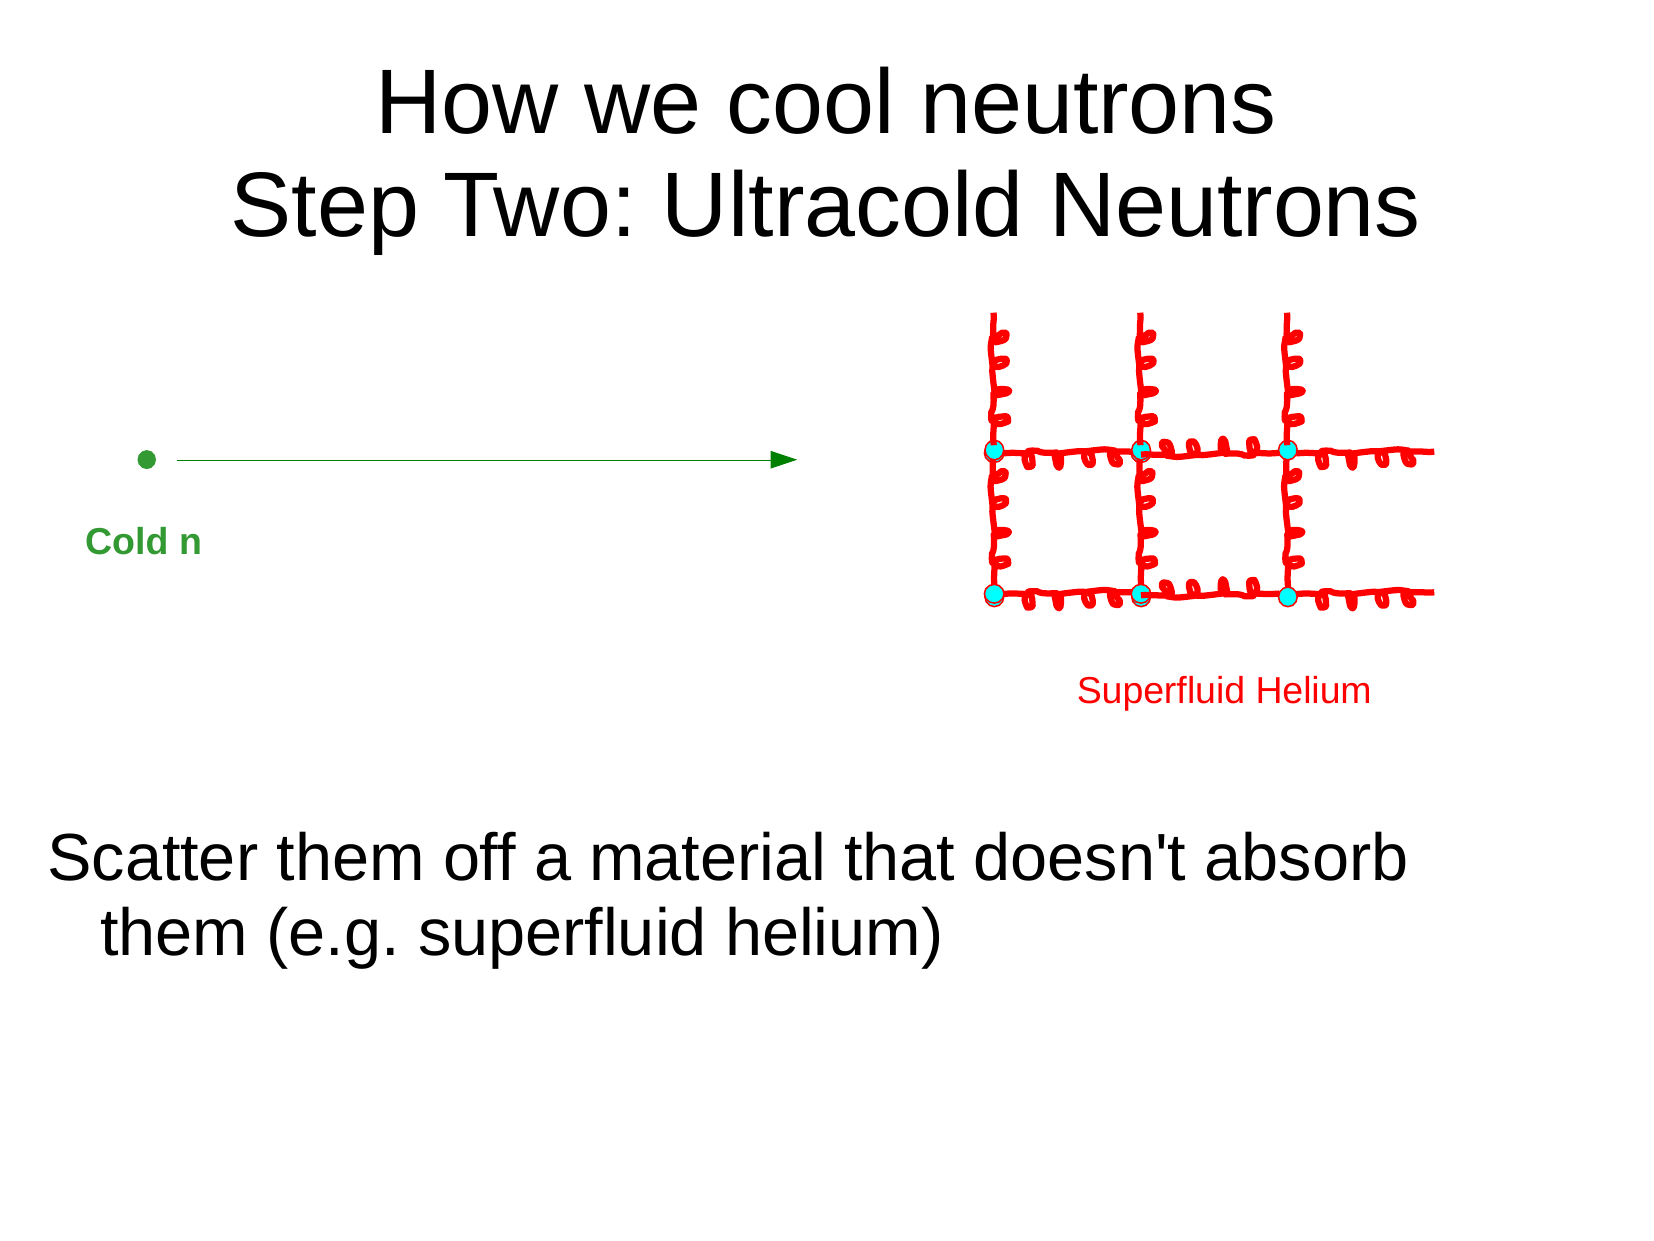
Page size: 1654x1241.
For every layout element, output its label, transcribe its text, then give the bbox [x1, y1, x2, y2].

list Scatter them off a material that doesn't absorb them (e.g. superfluid helium) [29, 820, 1565, 1241]
text_box [1278, 587, 1297, 607]
text_box [984, 584, 1004, 607]
text_box [984, 440, 1004, 463]
text_box [1278, 441, 1298, 460]
text_box Cold n [70, 512, 218, 571]
title How we cool neutrons Step Two: Ultracold Neutrons [82, 39, 1571, 267]
text_box Phonon [1291, 525, 1462, 583]
text_box [137, 450, 157, 470]
text_box [1131, 584, 1151, 607]
text_box Superfluid Helium [1062, 661, 1388, 724]
text_box [1131, 441, 1151, 463]
